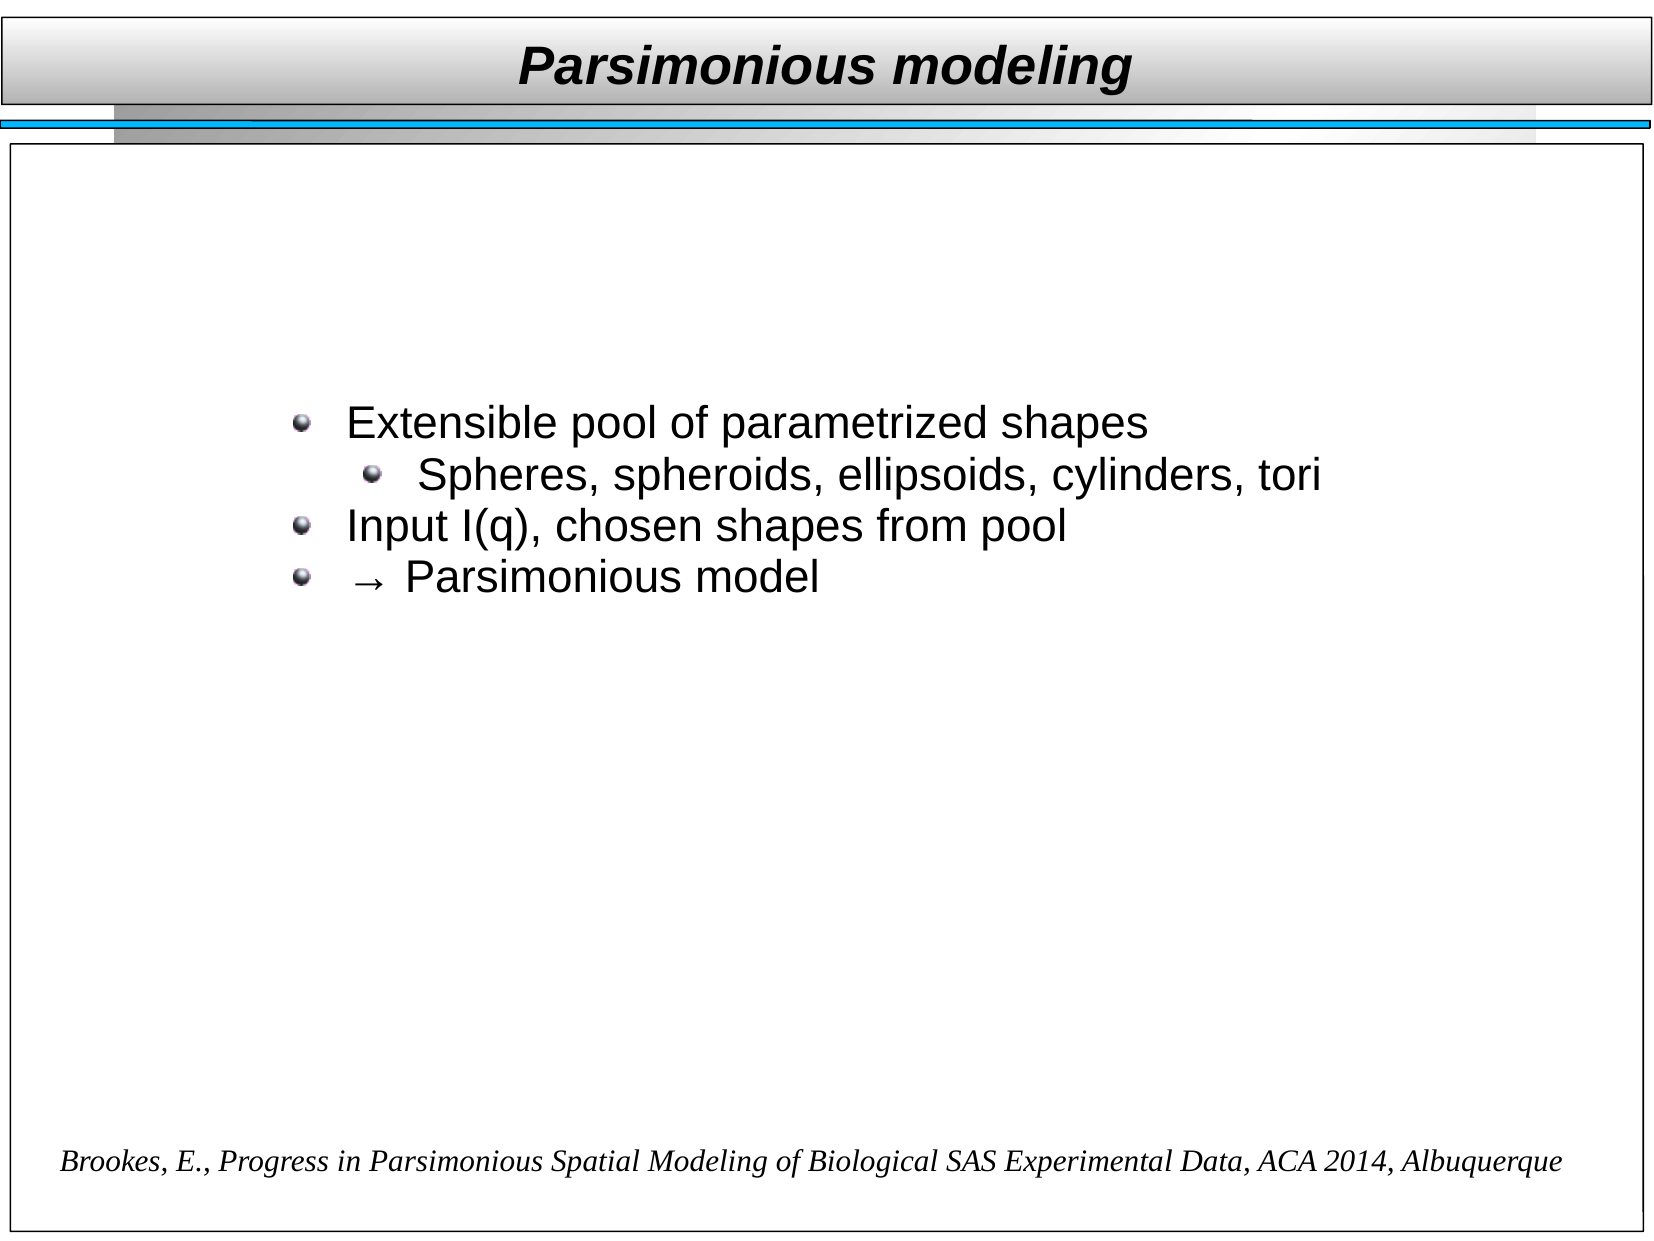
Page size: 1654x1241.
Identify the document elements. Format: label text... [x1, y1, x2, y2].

title Brookes, E., Progress in Parsimonious Spatial Modeling of Biological SAS Experimental Data, ACA 2014, Albuquerque [59, 1106, 1576, 1216]
text_box [0, 120, 1651, 129]
text_box Parsimonious modeling [1, 17, 1652, 105]
text_box Extensible pool of parametrized shapes Spheres, spheroids, ellipsoids, cylinders, tori Input I(q), chosen shapes from pool → Parsimonious model [260, 390, 1381, 621]
